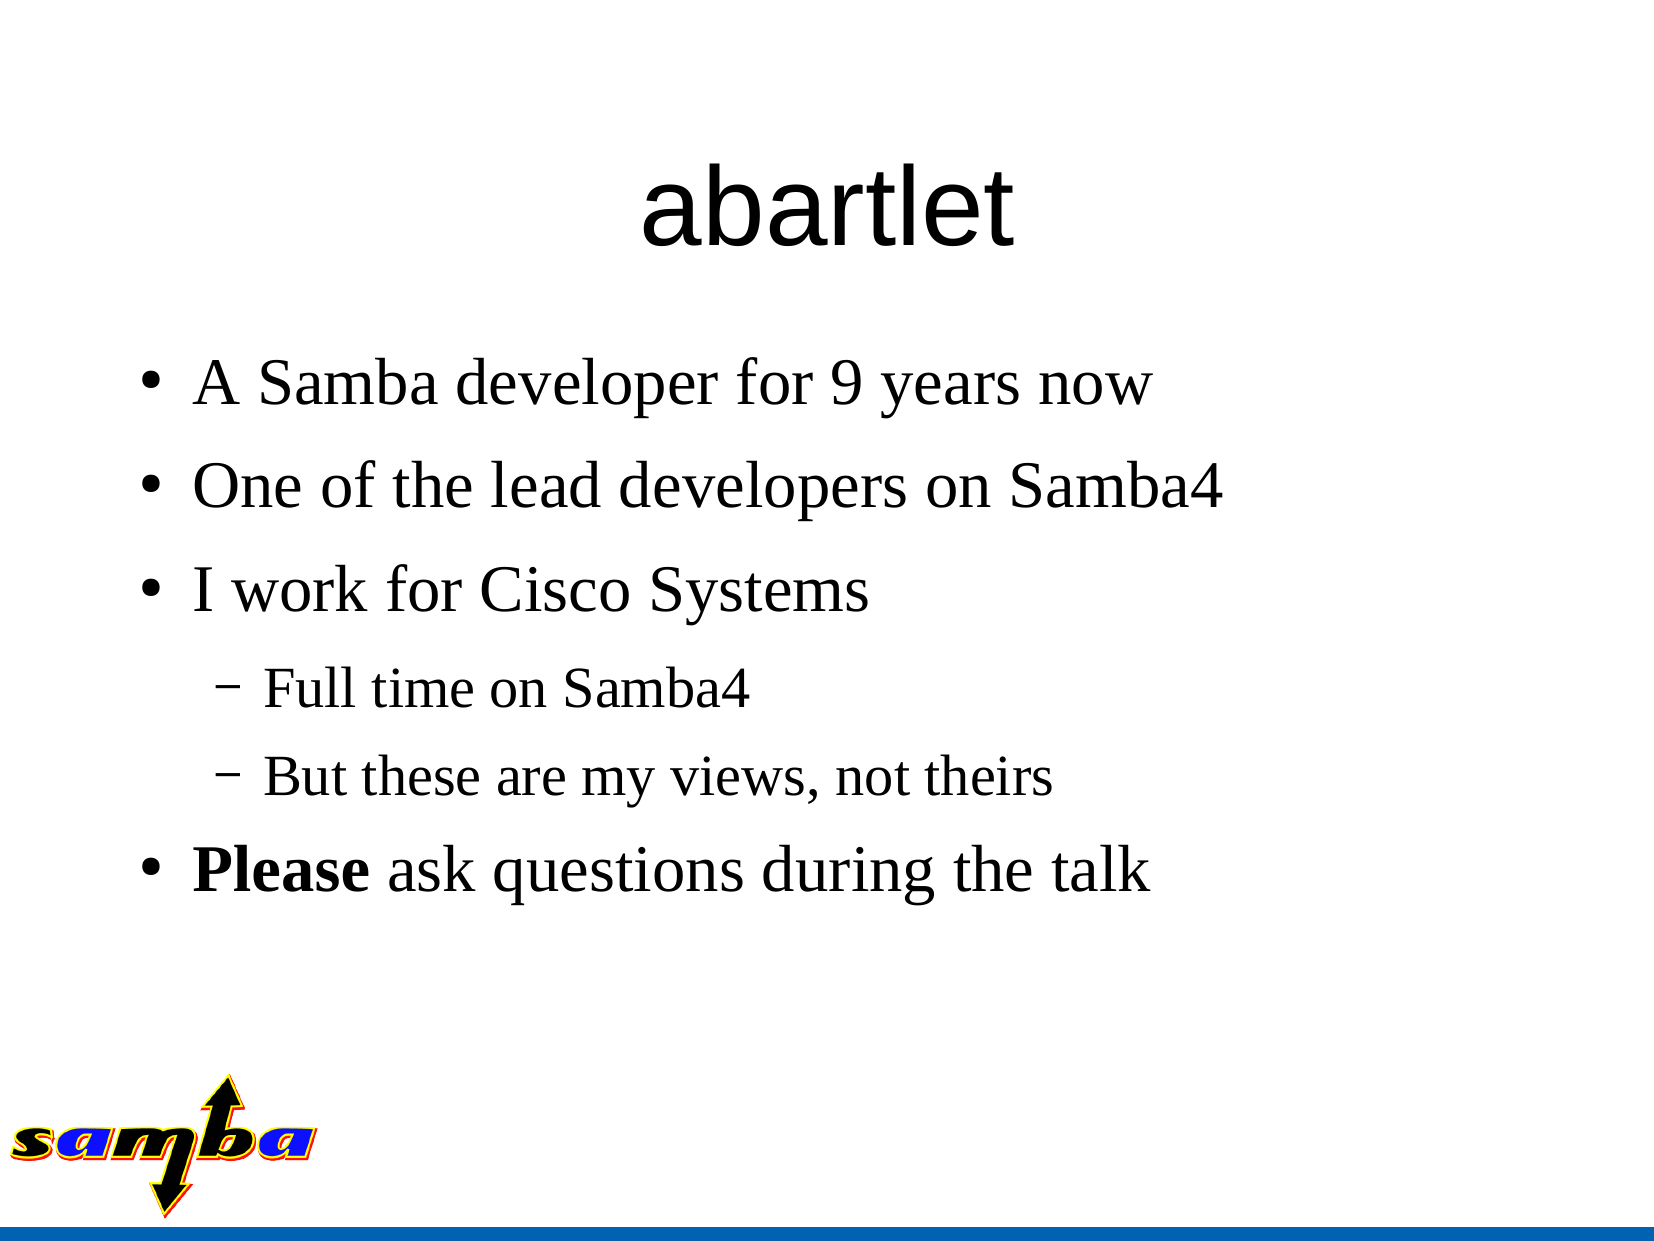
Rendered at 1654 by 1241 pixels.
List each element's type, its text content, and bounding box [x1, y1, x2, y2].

title abartlet [121, 110, 1534, 303]
picture [9, 1074, 319, 1219]
list A Samba developer for 9 years now One of the lead developers on Samba4 I work for Cisco Systems Full time on Samba4 But these are my views, not theirs Please ask questions during the talk [121, 344, 1534, 1112]
